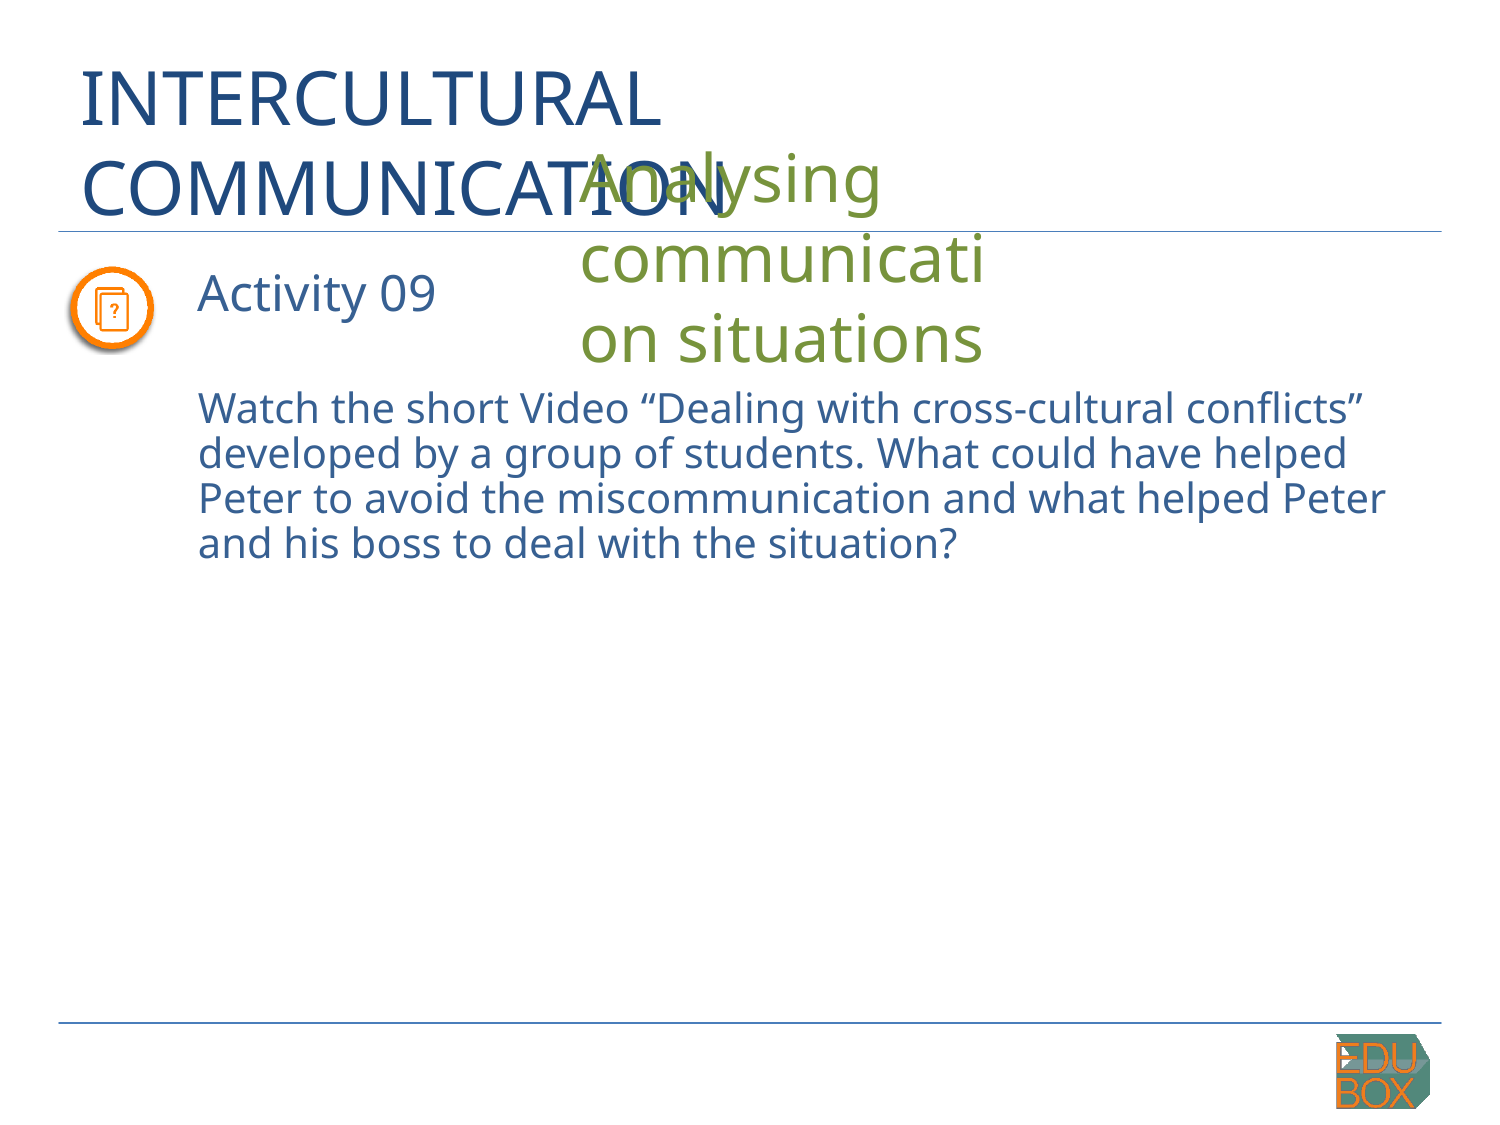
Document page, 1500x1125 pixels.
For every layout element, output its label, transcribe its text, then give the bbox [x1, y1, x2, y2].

title INTERCULTURAL COMMUNICATION [64, 42, 1412, 153]
picture [64, 260, 160, 355]
picture [1328, 1028, 1437, 1114]
list Analysing communication situations [64, 127, 1294, 247]
list Activity 09 Watch the short Video “Dealing with cross-cultural conflicts” developed by a group of students. What could have helped Peter to avoid the miscommunication and what helped Peter and his boss to deal with the situation? [183, 260, 1436, 539]
